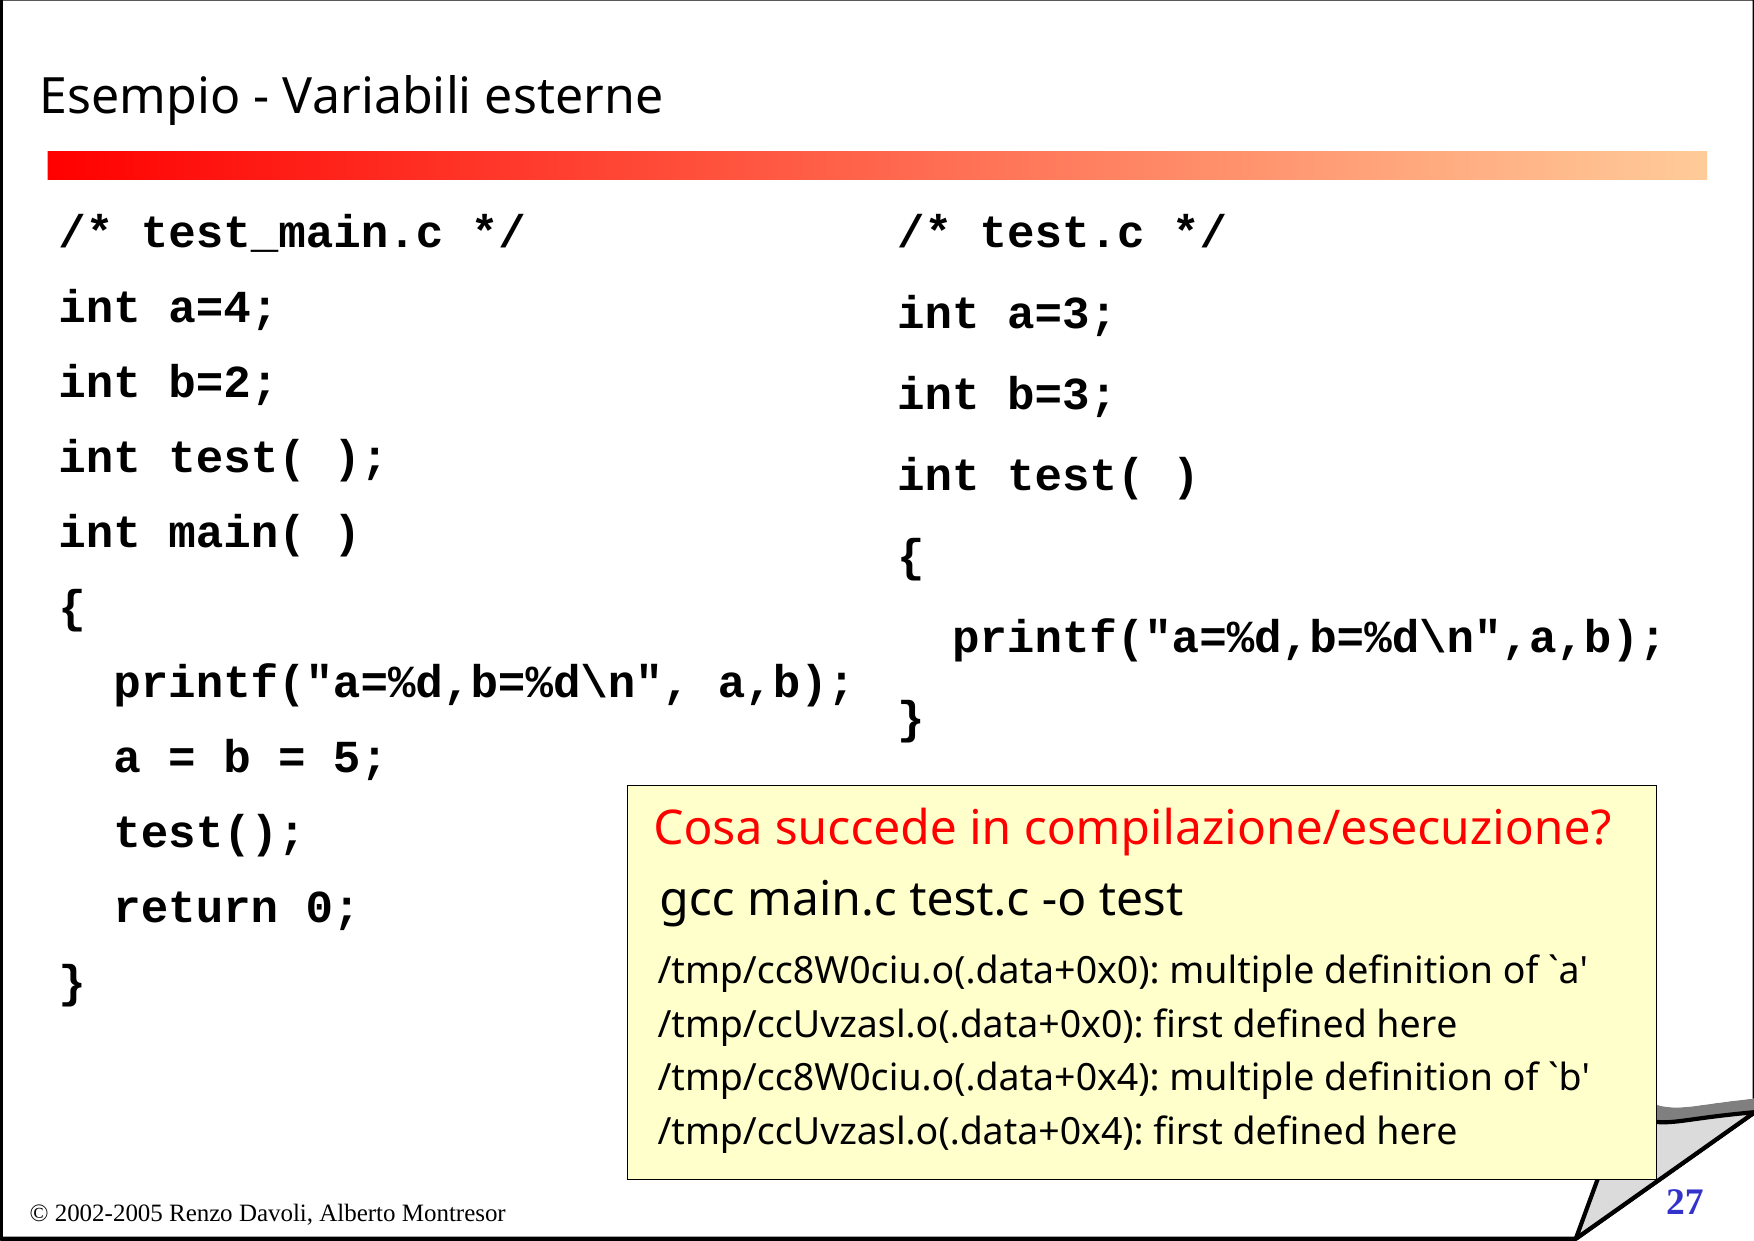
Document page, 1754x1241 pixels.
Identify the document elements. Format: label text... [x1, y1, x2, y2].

text_box /tmp/cc8W0ciu.o(.data+0x0): multiple definition of `a' /tmp/ccUvzasl.o(.data+0x0): first defined here /tmp/cc8W0ciu.o(.data+0x4): multiple definition of `b' /tmp/ccUvzasl.o(.data+0x4): first defined here [657, 940, 1687, 1231]
text_box Cosa succede in compilazione/esecuzione? [653, 789, 1587, 858]
text_box gcc main.c test.c -o test [659, 860, 1200, 940]
list /* test.c */ int a=3; int b=3; int test( ) { printf("a=%d,b=%d\n",a,b); } [897, 206, 1696, 828]
text_box main [750, 151, 754, 179]
title Esempio - Variabili esterne [40, 49, 1714, 144]
list /* test_main.c */ int a=4; int b=2; int test( ); int main( ) { printf("a=%d,b=%d\n", a,b); a = b = 5; test(); return 0; } [58, 206, 858, 1067]
text_box [627, 785, 1657, 1180]
